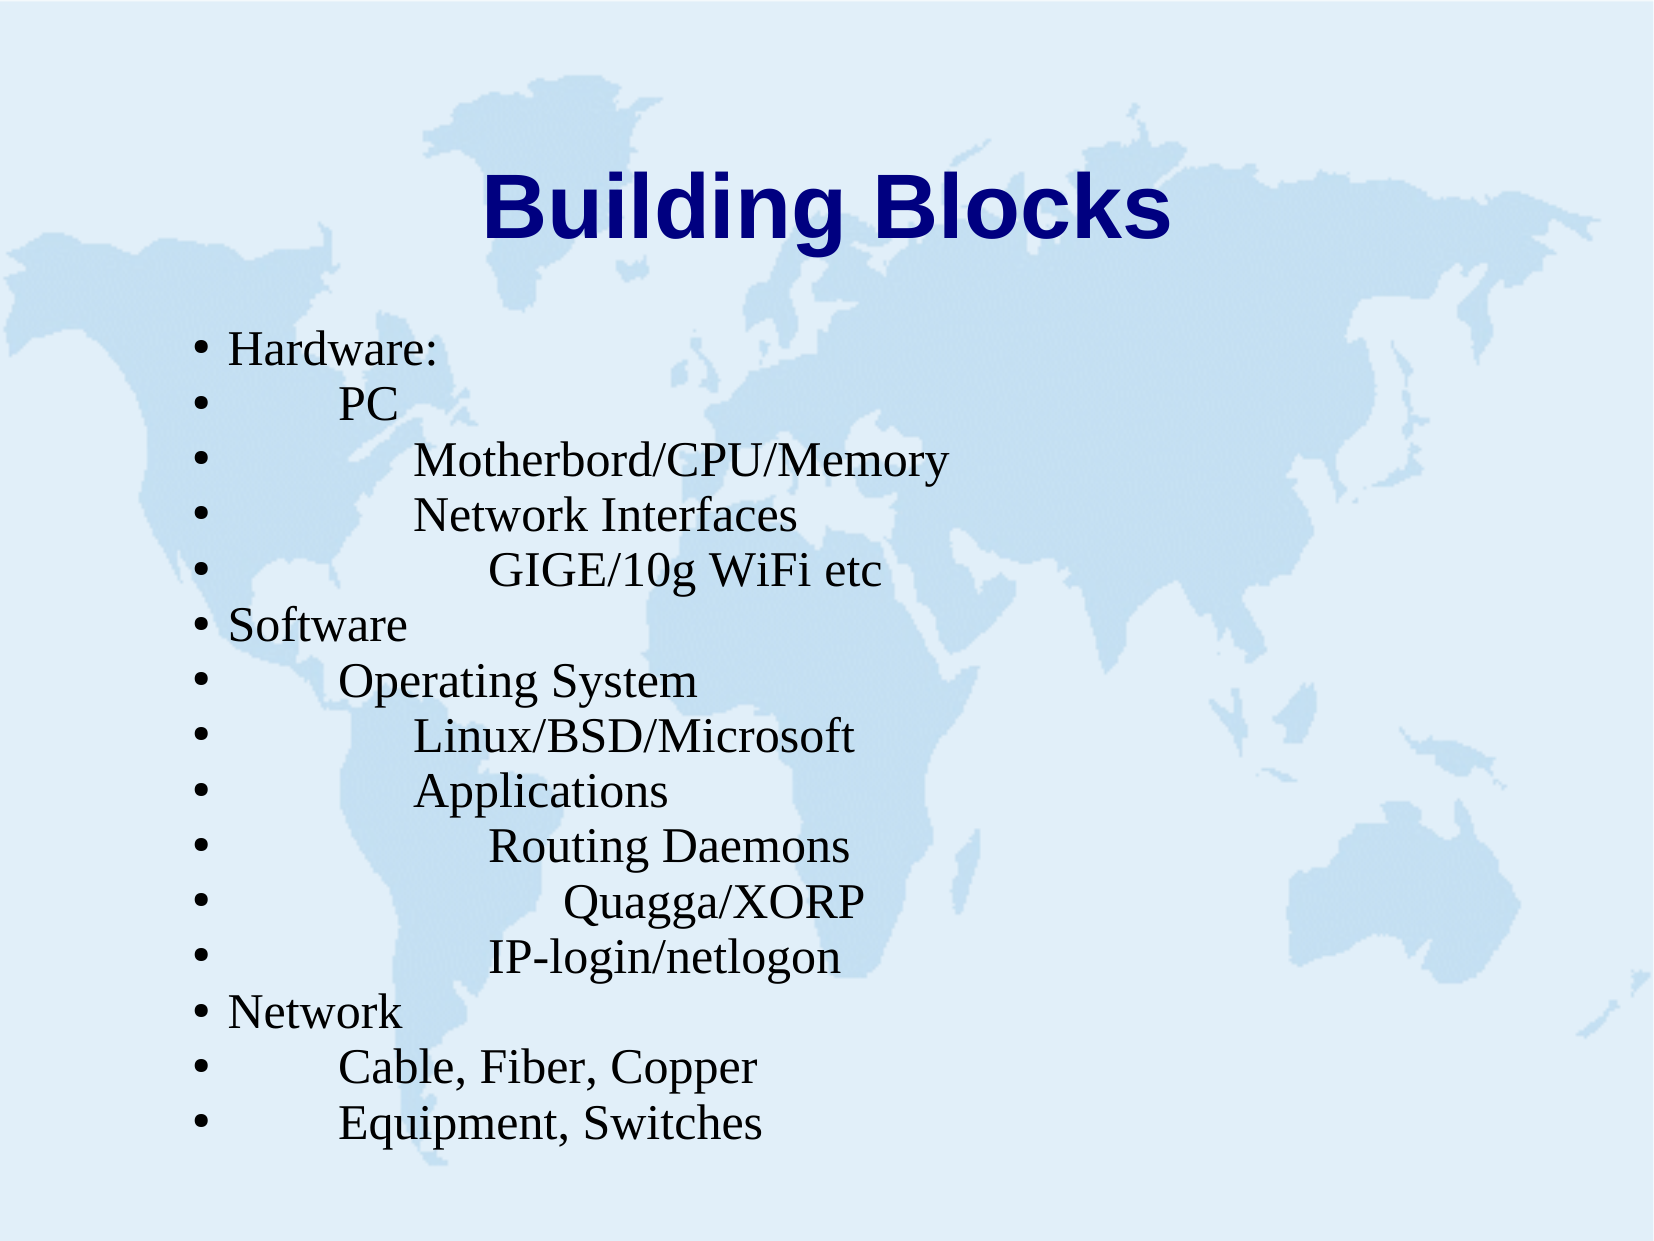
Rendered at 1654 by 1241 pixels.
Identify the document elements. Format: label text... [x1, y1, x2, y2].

title Building Blocks [121, 102, 1534, 281]
picture [0, 0, 1654, 1241]
subtitle Hardware: PC Motherbord/CPU/Memory Network Interfaces GIGE/10g WiFi etc Software Operating System Linux/BSD/Microsoft Applications Routing Daemons Quagga/XORP IP-login/netlogon Network Cable, Fiber, Copper Equipment, Switches [121, 281, 1534, 1190]
